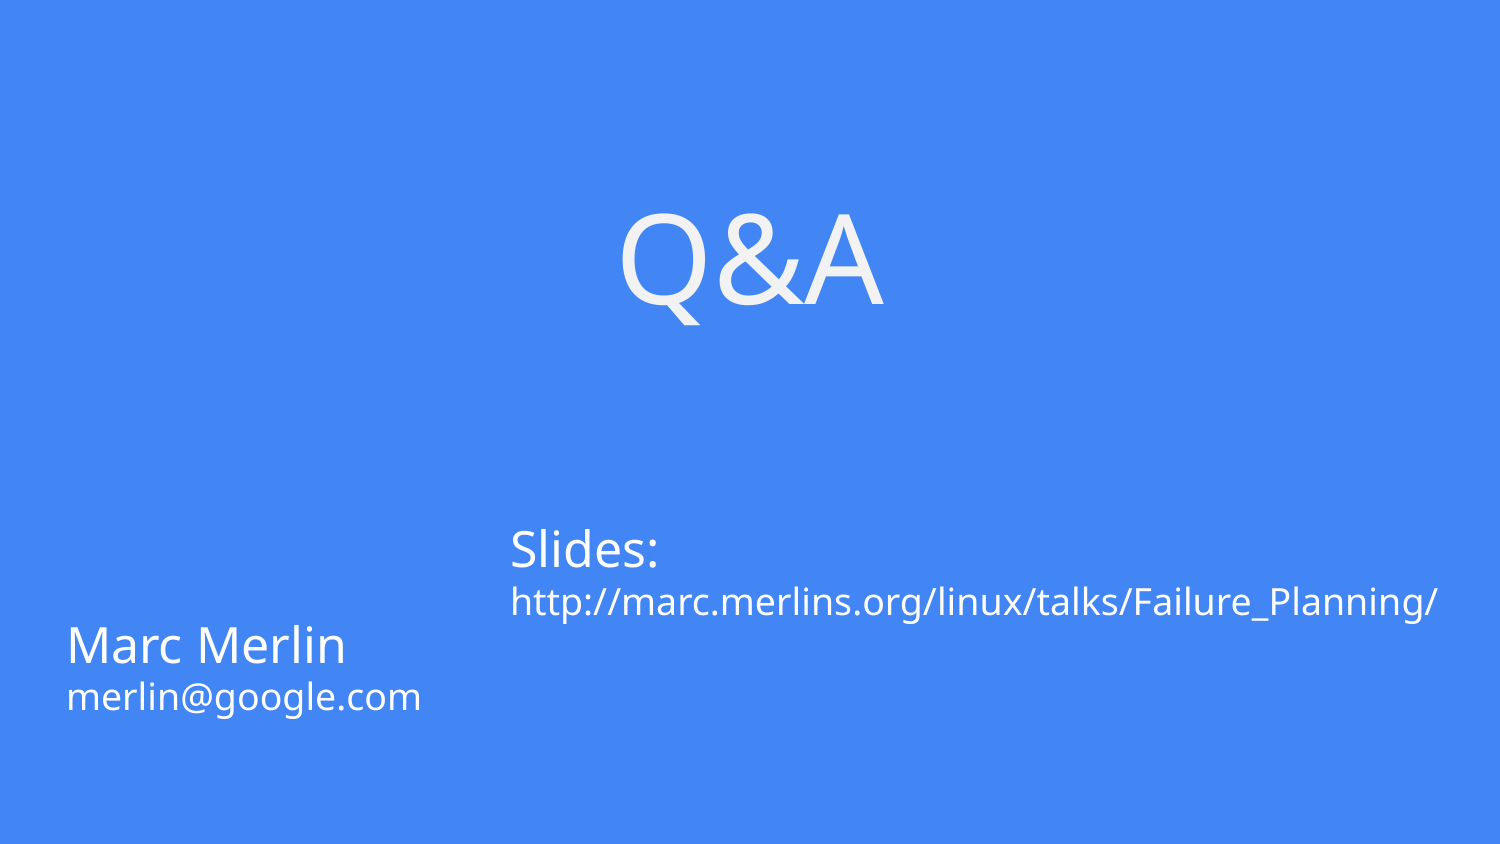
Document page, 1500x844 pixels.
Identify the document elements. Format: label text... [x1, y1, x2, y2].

subtitle Slides: http://marc.merlins.org/linux/talks/Failure_Planning/ [495, 502, 1456, 826]
text_box Q&A [0, 149, 1500, 330]
subtitle Marc Merlin merlin@google.com [51, 598, 495, 801]
